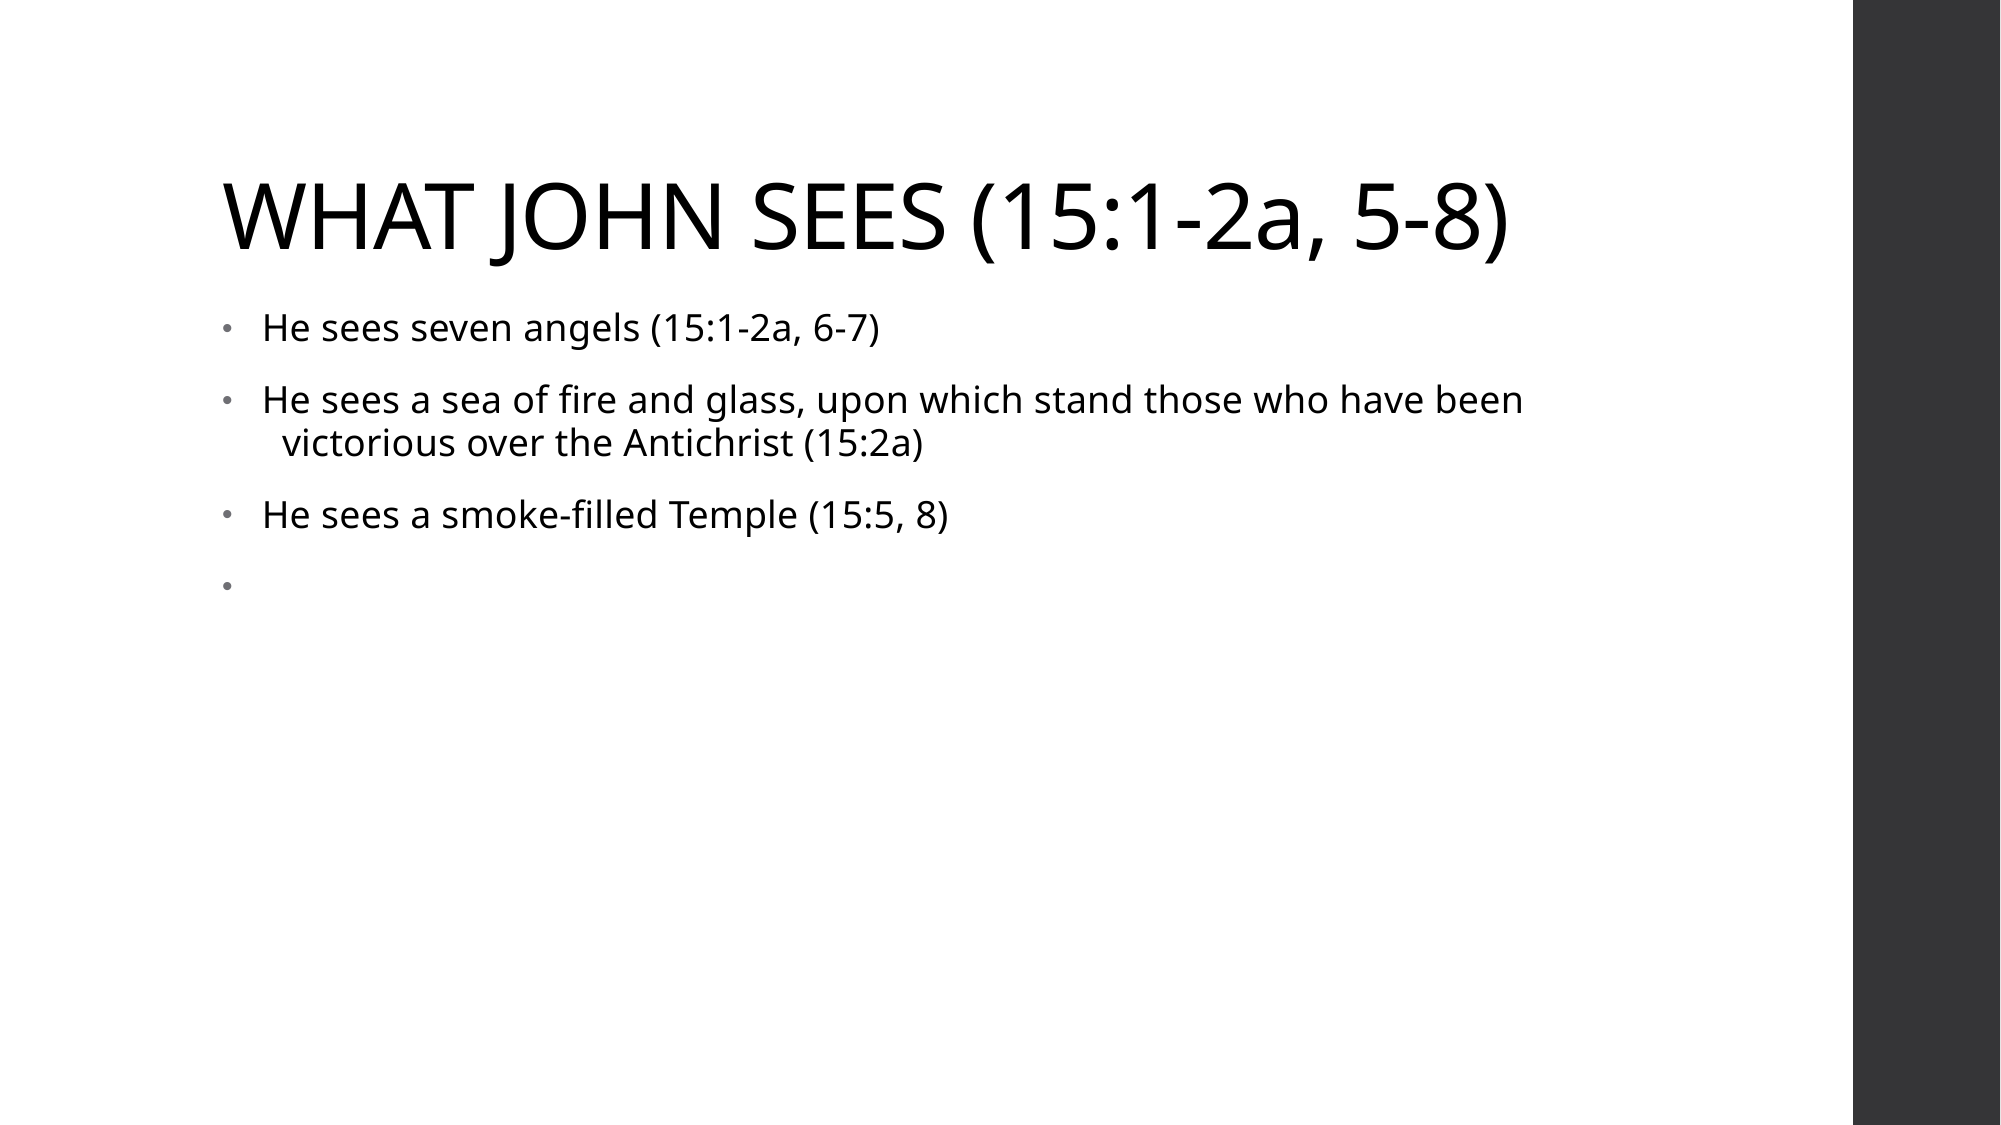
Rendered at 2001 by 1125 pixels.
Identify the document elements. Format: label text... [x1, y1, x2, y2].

title WHAT JOHN SEES (15:1-2a, 5-8) [206, 60, 1797, 278]
list He sees seven angels (15:1-2a, 6-7) He sees a sea of fire and glass, upon which stand those who have been victorious over the Antichrist (15:2a) He sees a smoke-filled Temple (15:5, 8) [206, 299, 1617, 1014]
